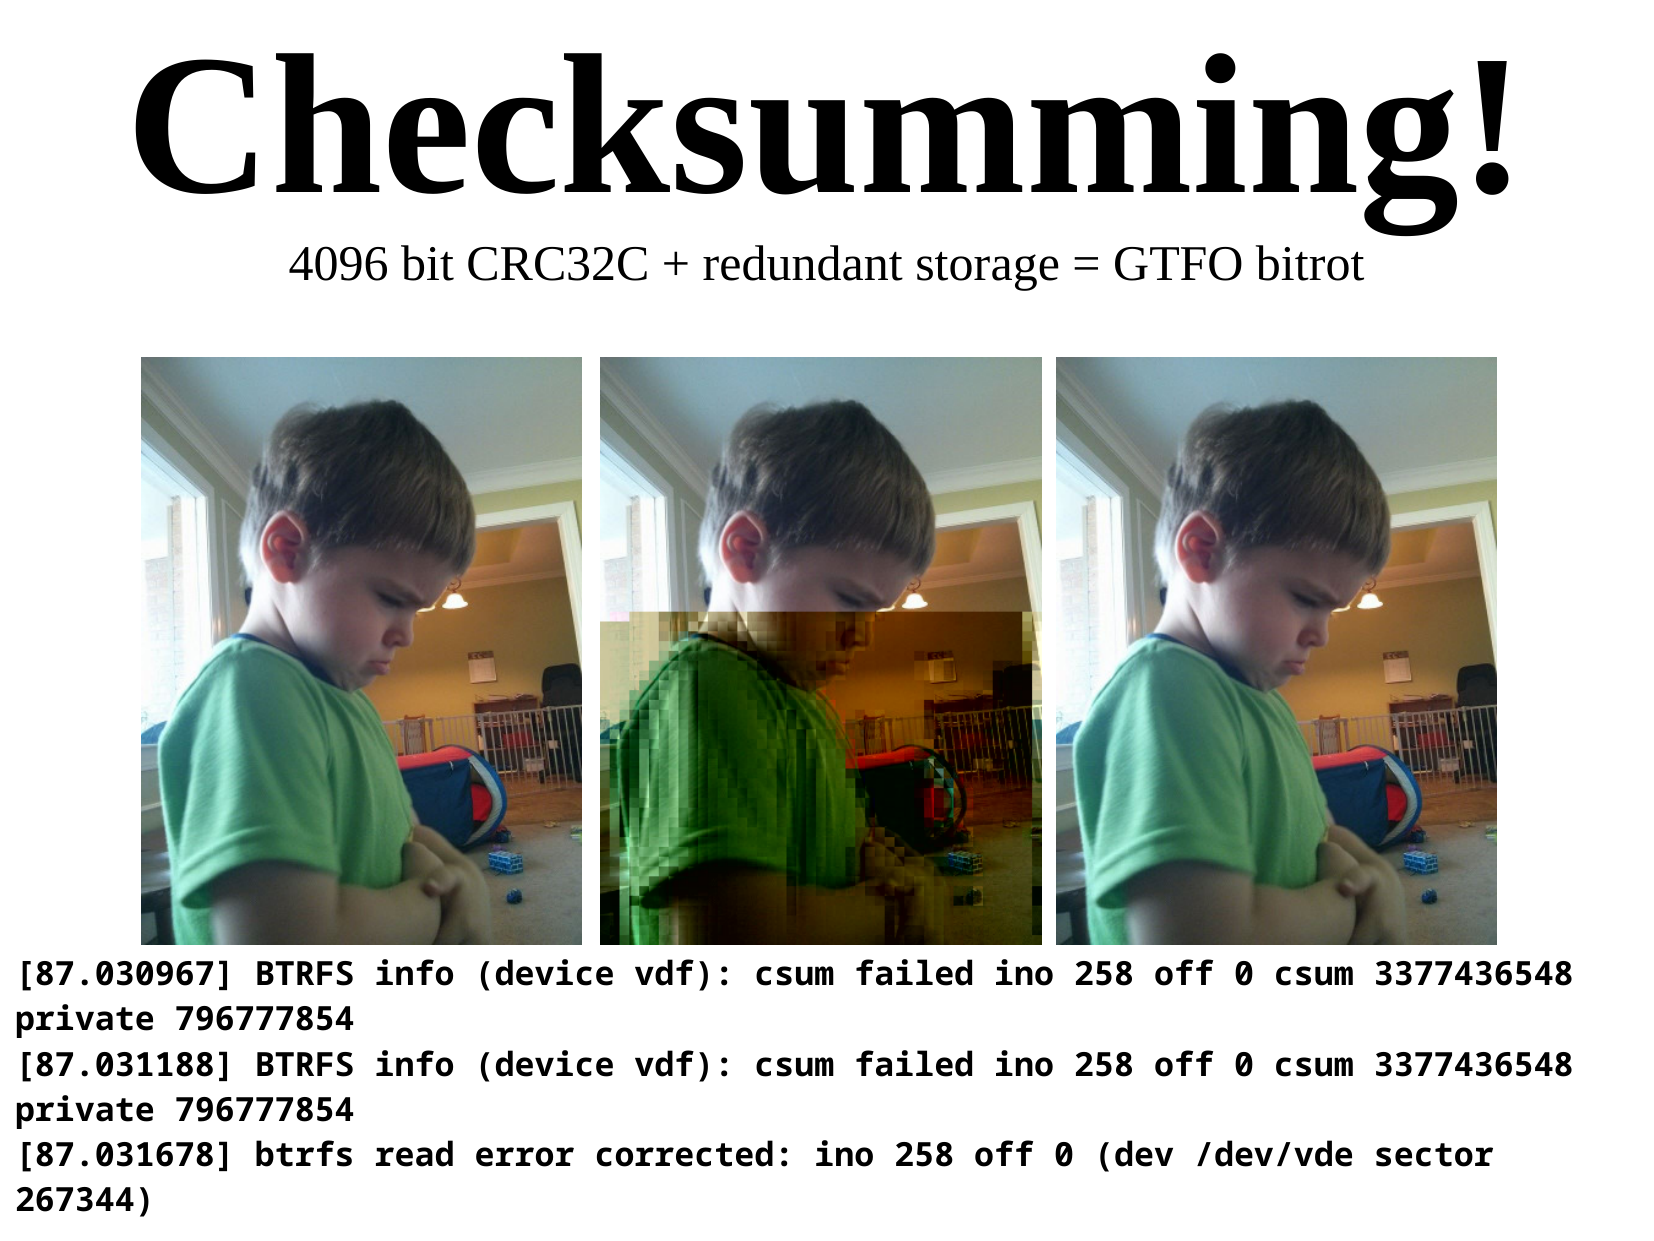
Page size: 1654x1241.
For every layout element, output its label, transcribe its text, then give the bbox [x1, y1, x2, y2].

picture [1056, 357, 1497, 946]
picture [141, 357, 582, 946]
title [87.030967] BTRFS info (device vdf): csum failed ino 258 off 0 csum 3377436548 private 796777854 [87.031188] BTRFS info (device vdf): csum failed ino 258 off 0 csum 3377436548 private 796777854 [87.031678] btrfs read error corrected: ino 258 off 0 (dev /dev/vde sector 267344) [15, 982, 1636, 1190]
picture [600, 357, 1042, 946]
title Checksumming! 4096 bit CRC32C + redundant storage = GTFO bitrot [82, 14, 1571, 292]
